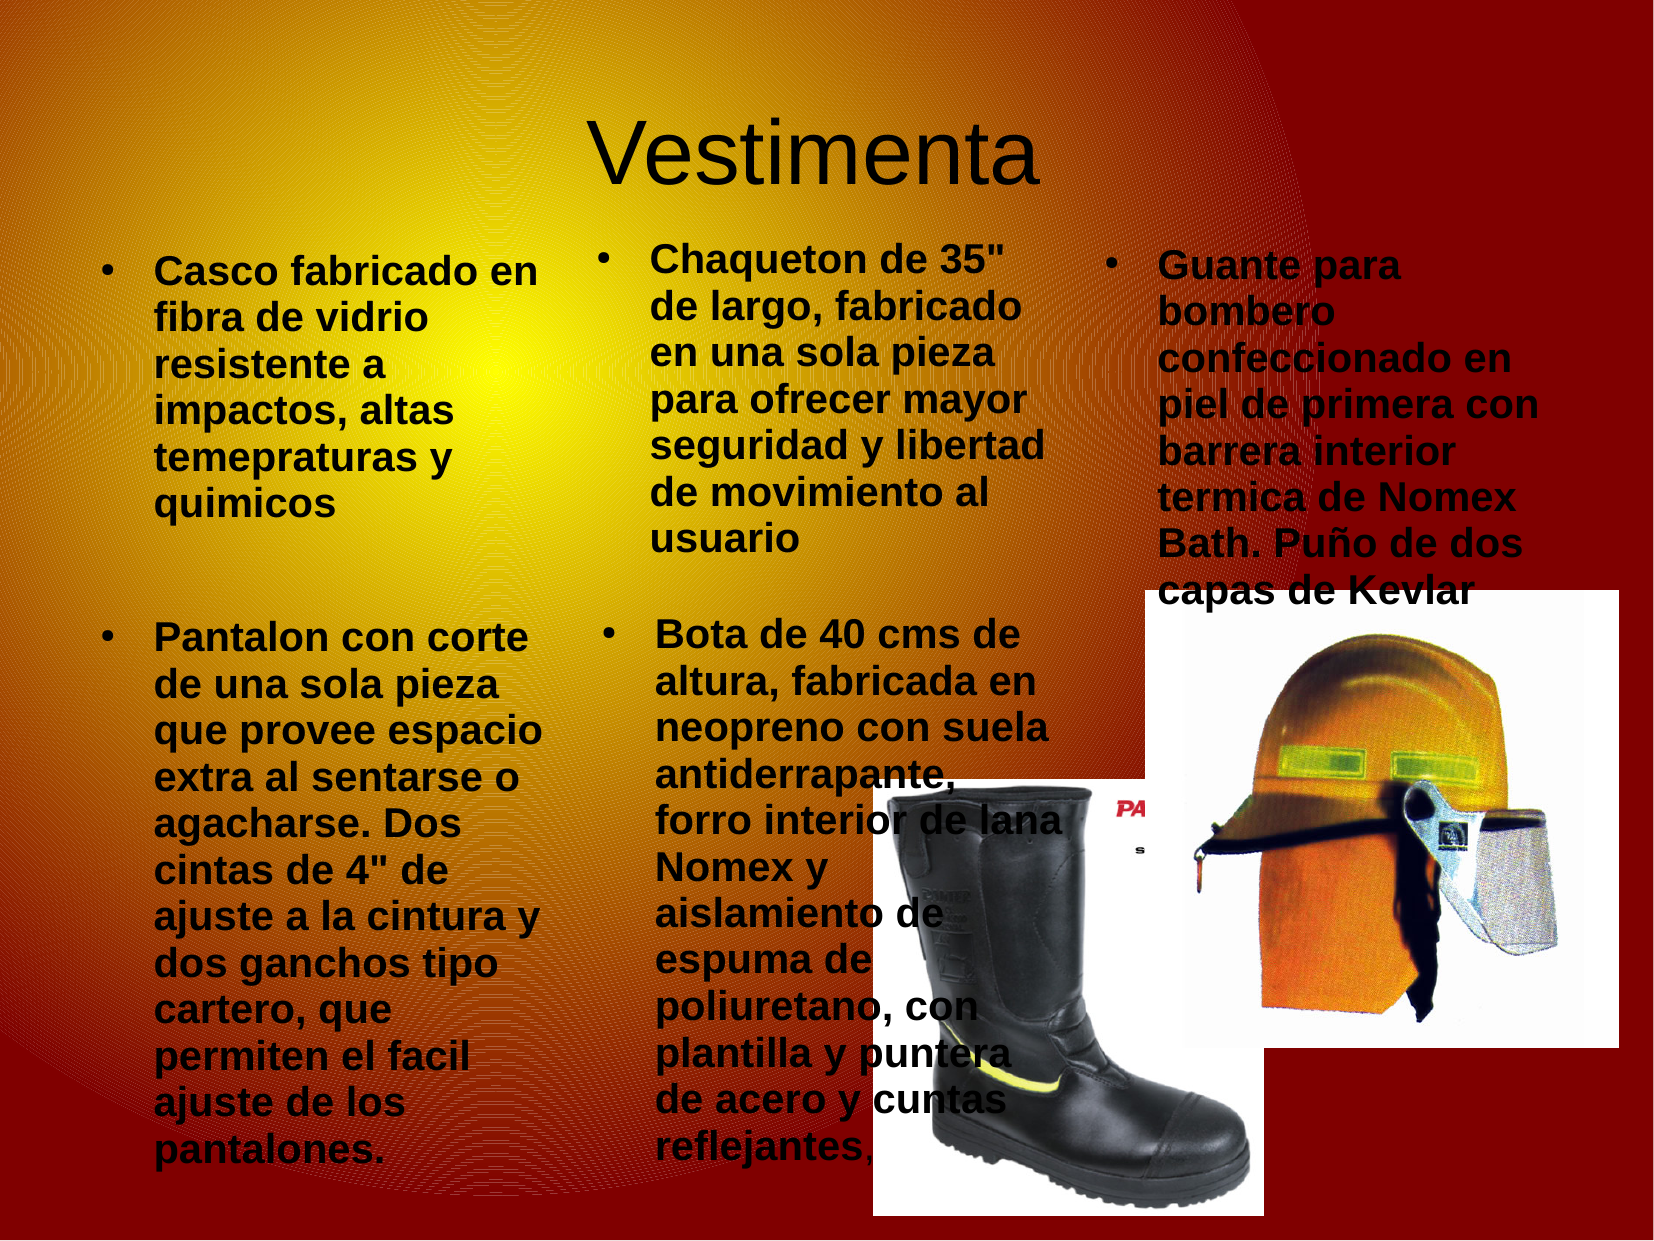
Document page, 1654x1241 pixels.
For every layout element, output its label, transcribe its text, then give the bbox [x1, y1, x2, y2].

picture [873, 590, 1619, 1216]
title Vestimenta [82, 49, 1571, 257]
list Casco fabricado en fibra de vidrio resistente a impactos, altas temepraturas y quimicos [82, 247, 562, 614]
list Chaqueton de 35" de largo, fabricado en una sola pieza para ofrecer mayor seguridad y libertad de movimiento al usuario [578, 236, 1058, 569]
list Pantalon con corte de una sola pieza que provee espacio extra al sentarse o agacharse. Dos cintas de 4" de ajuste a la cintura y dos ganchos tipo cartero, que permiten el facil ajuste de los pantalones. [82, 614, 562, 1184]
list Bota de 40 cms de altura, fabricada en neopreno con suela antiderrapante, forro interior de lana Nomex y aislamiento de espuma de poliuretano, con plantilla y puntera de acero y cuntas reflejantes, [583, 610, 1063, 1182]
list Guante para bombero confeccionado en piel de primera con barrera interior termica de Nomex Bath. Puño de dos capas de Kevlar [1086, 241, 1566, 632]
